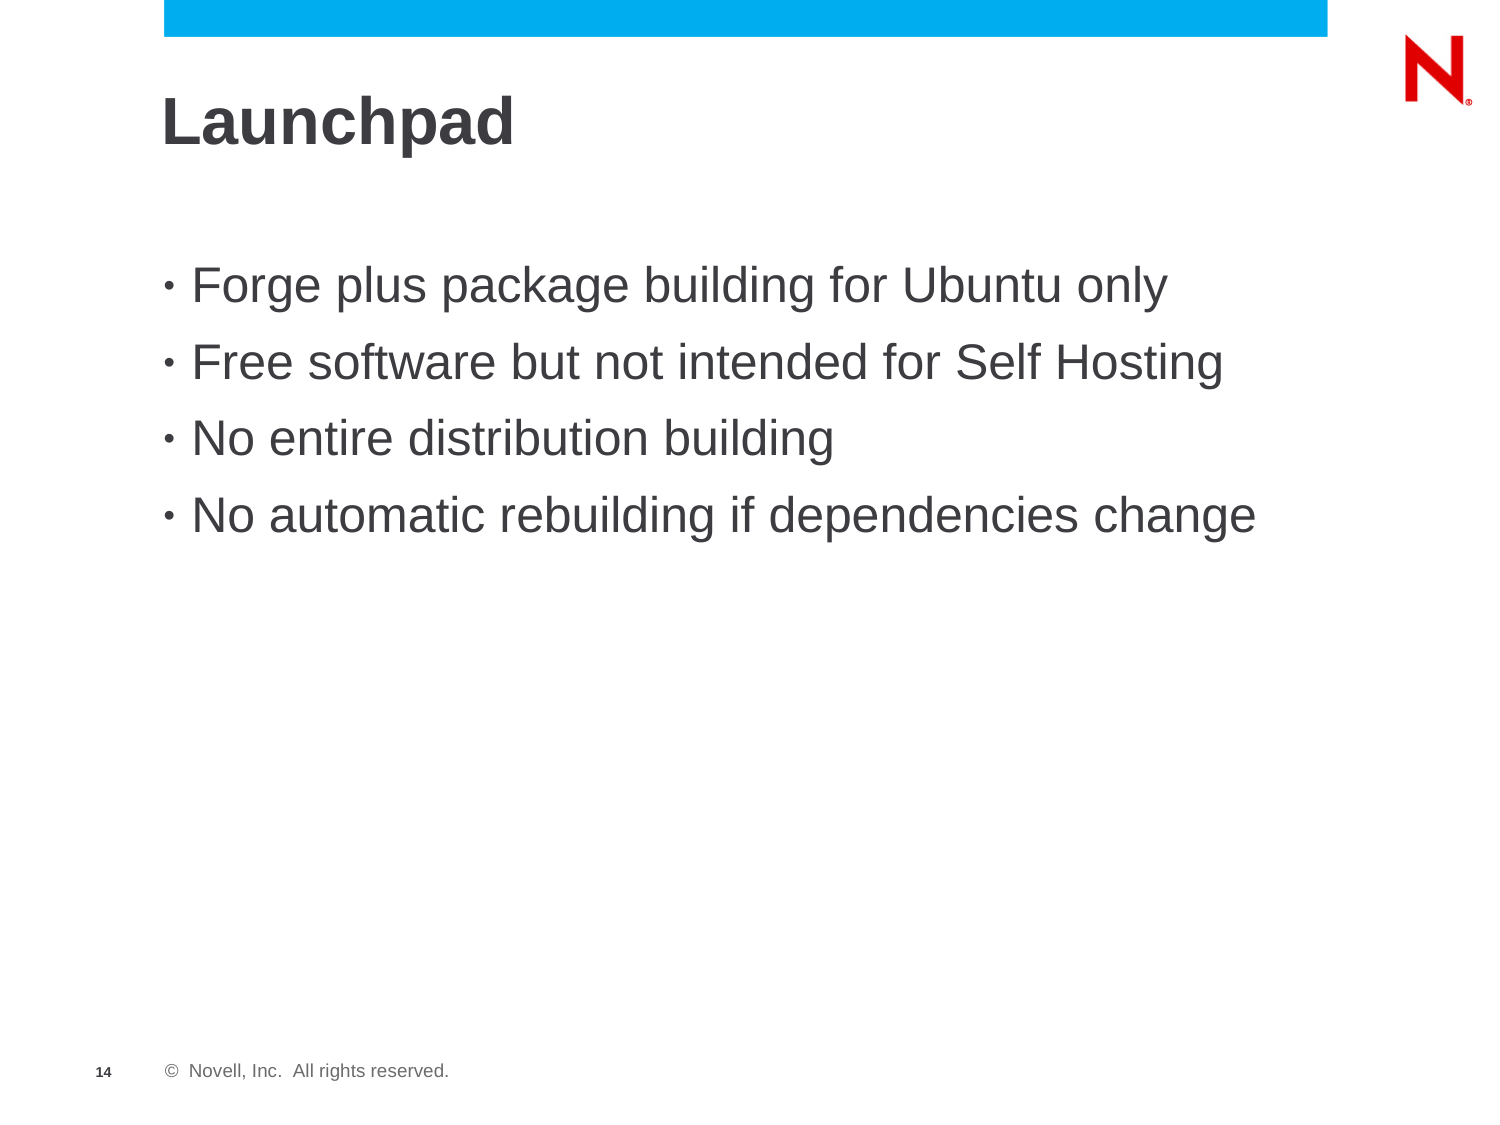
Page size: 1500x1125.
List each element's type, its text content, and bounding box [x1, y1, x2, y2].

picture [1403, 32, 1473, 107]
list Forge plus package building for Ubuntu only Free software but not intended for Self Hosting No entire distribution building No automatic rebuilding if dependencies change [163, 254, 1404, 986]
title Launchpad [161, 41, 1383, 205]
